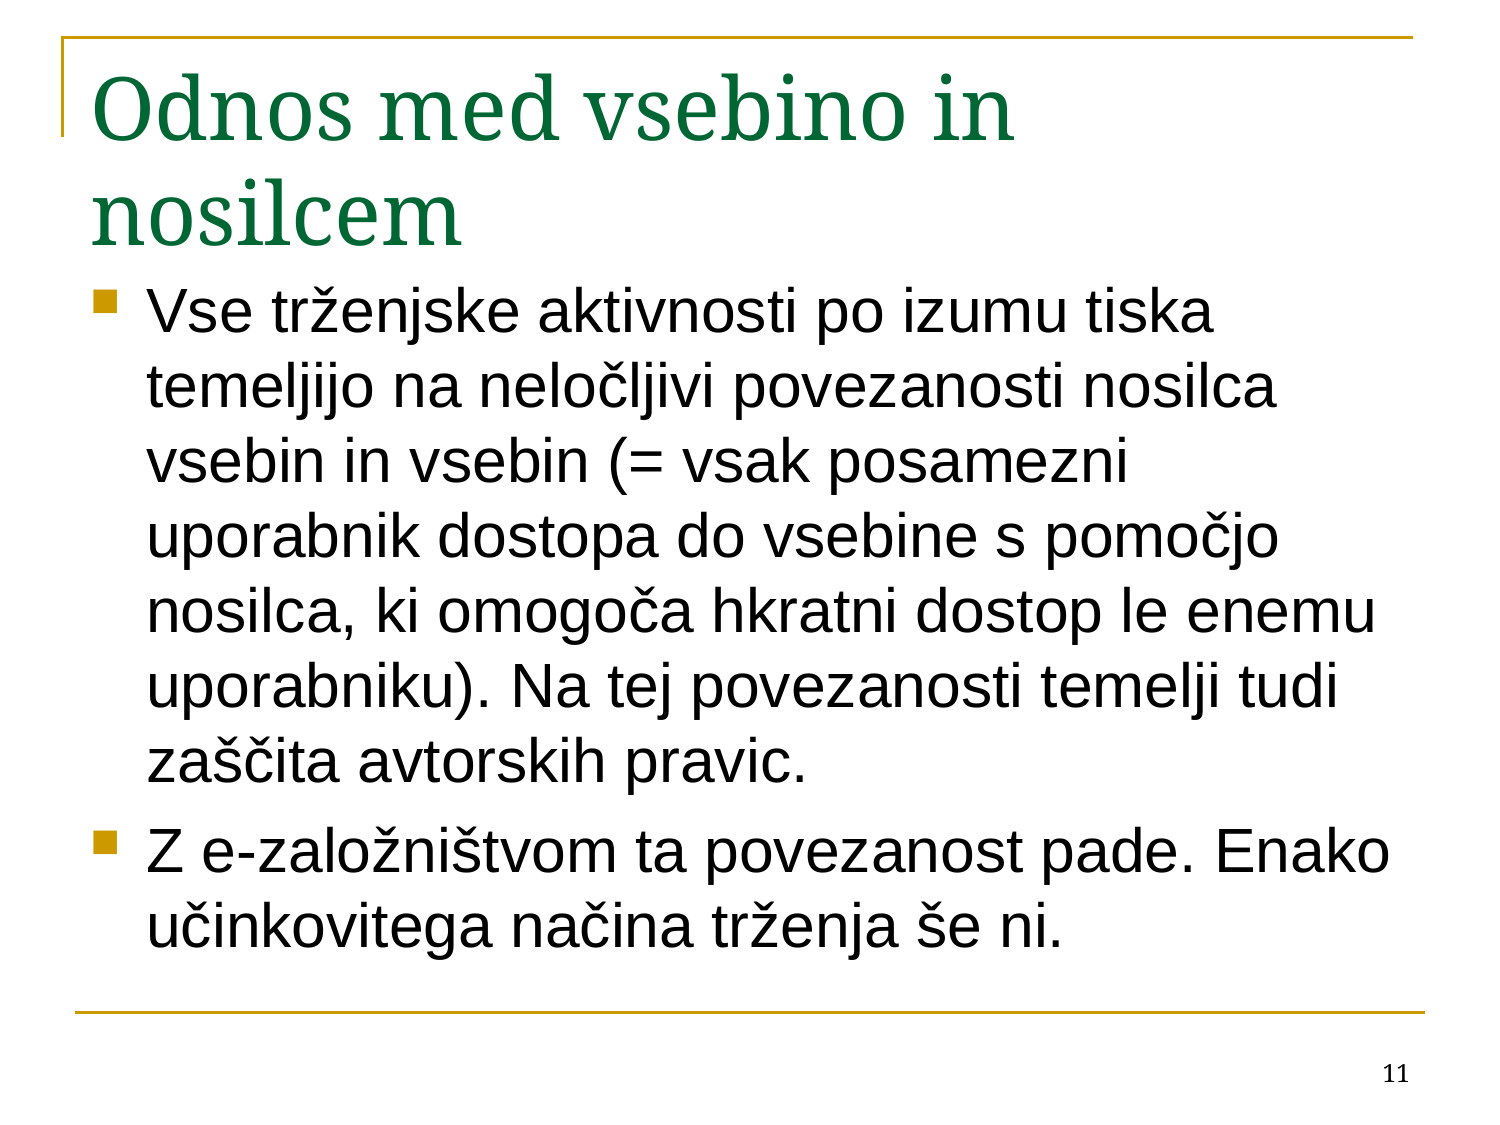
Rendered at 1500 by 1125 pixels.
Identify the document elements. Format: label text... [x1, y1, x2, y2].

title Odnos med vsebino in nosilcem [75, 45, 1426, 233]
text_box <number> [1074, 1024, 1426, 1100]
list Vse trženjske aktivnosti po izumu tiska temeljijo na neločljivi povezanosti nosilca vsebin in vsebin (= vsak posamezni uporabnik dostopa do vsebine s pomočjo nosilca, ki omogoča hkratni dostop le enemu uporabniku). Na tej povezanosti temelji tudi zaščita avtorskih pravic. Z e-založništvom ta povezanost pade. Enako učinkovitega načina trženja še ni. [75, 262, 1426, 1006]
